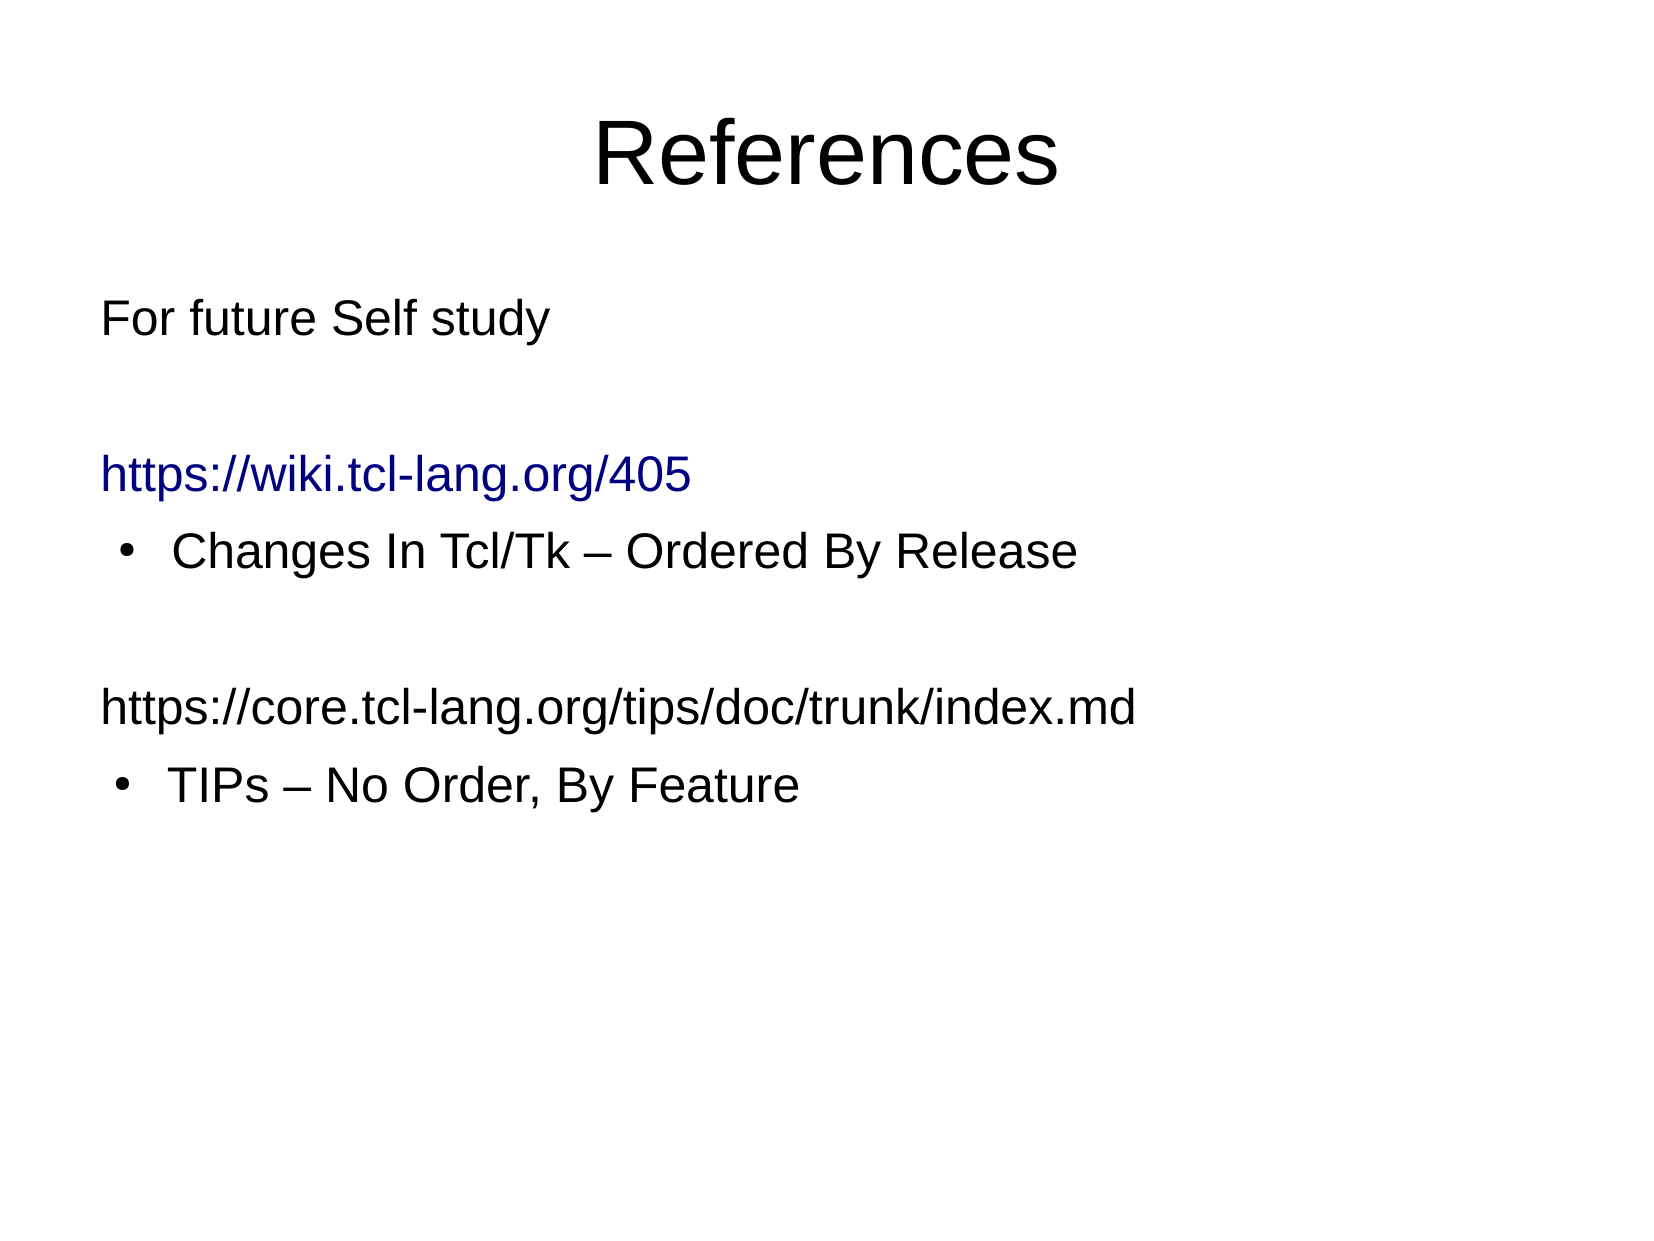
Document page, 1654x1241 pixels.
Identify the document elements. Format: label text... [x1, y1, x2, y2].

title References [82, 56, 1571, 250]
list For future Self study https://wiki.tcl-lang.org/405 Changes In Tcl/Tk – Ordered By Release https://core.tcl-lang.org/tips/doc/trunk/index.md TIPs – No Order, By Feature [82, 290, 1571, 1130]
